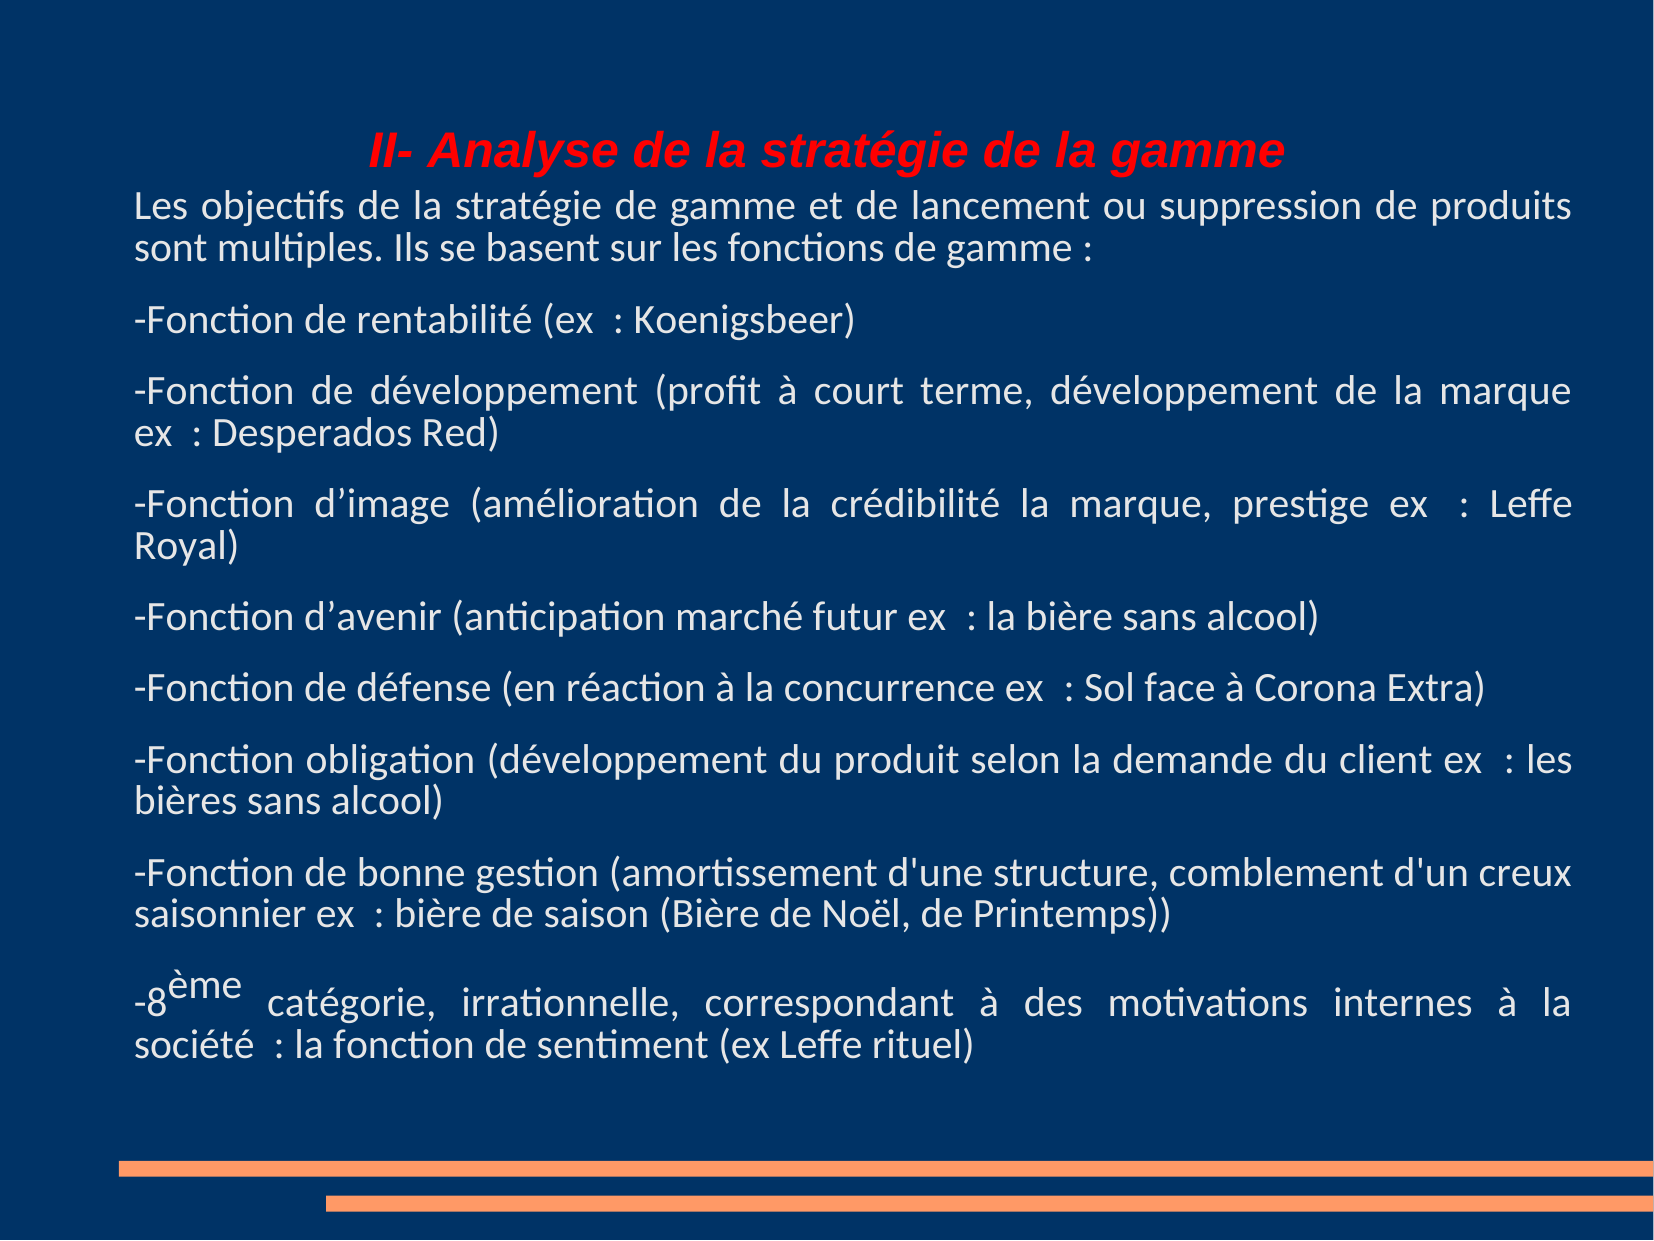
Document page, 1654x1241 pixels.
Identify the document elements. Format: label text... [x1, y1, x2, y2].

list Les objectifs de la stratégie de gamme et de lancement ou suppression de produits sont multiples. Ils se basent sur les fonctions de gamme : -Fonction de rentabilité (ex : Koenigsbeer) -Fonction de développement (profit à court terme, développement de la marque ex : Desperados Red) -Fonction d’image (amélioration de la crédibilité la marque, prestige ex : Leffe Royal) -Fonction d’avenir (anticipation marché futur ex : la bière sans alcool) -Fonction de défense (en réaction à la concurrence ex : Sol face à Corona Extra) -Fonction obligation (développement du produit selon la demande du client ex : les bières sans alcool) -Fonction de bonne gestion (amortissement d'une structure, comblement d'un creux saisonnier ex : bière de saison (Bière de Noël, de Printemps)) -8ème catégorie, irrationnelle, correspondant à des motivations internes à la société : la fonction de sentiment (ex Leffe rituel) [133, 188, 1573, 1208]
title II- Analyse de la stratégie de la gamme [121, 46, 1534, 254]
